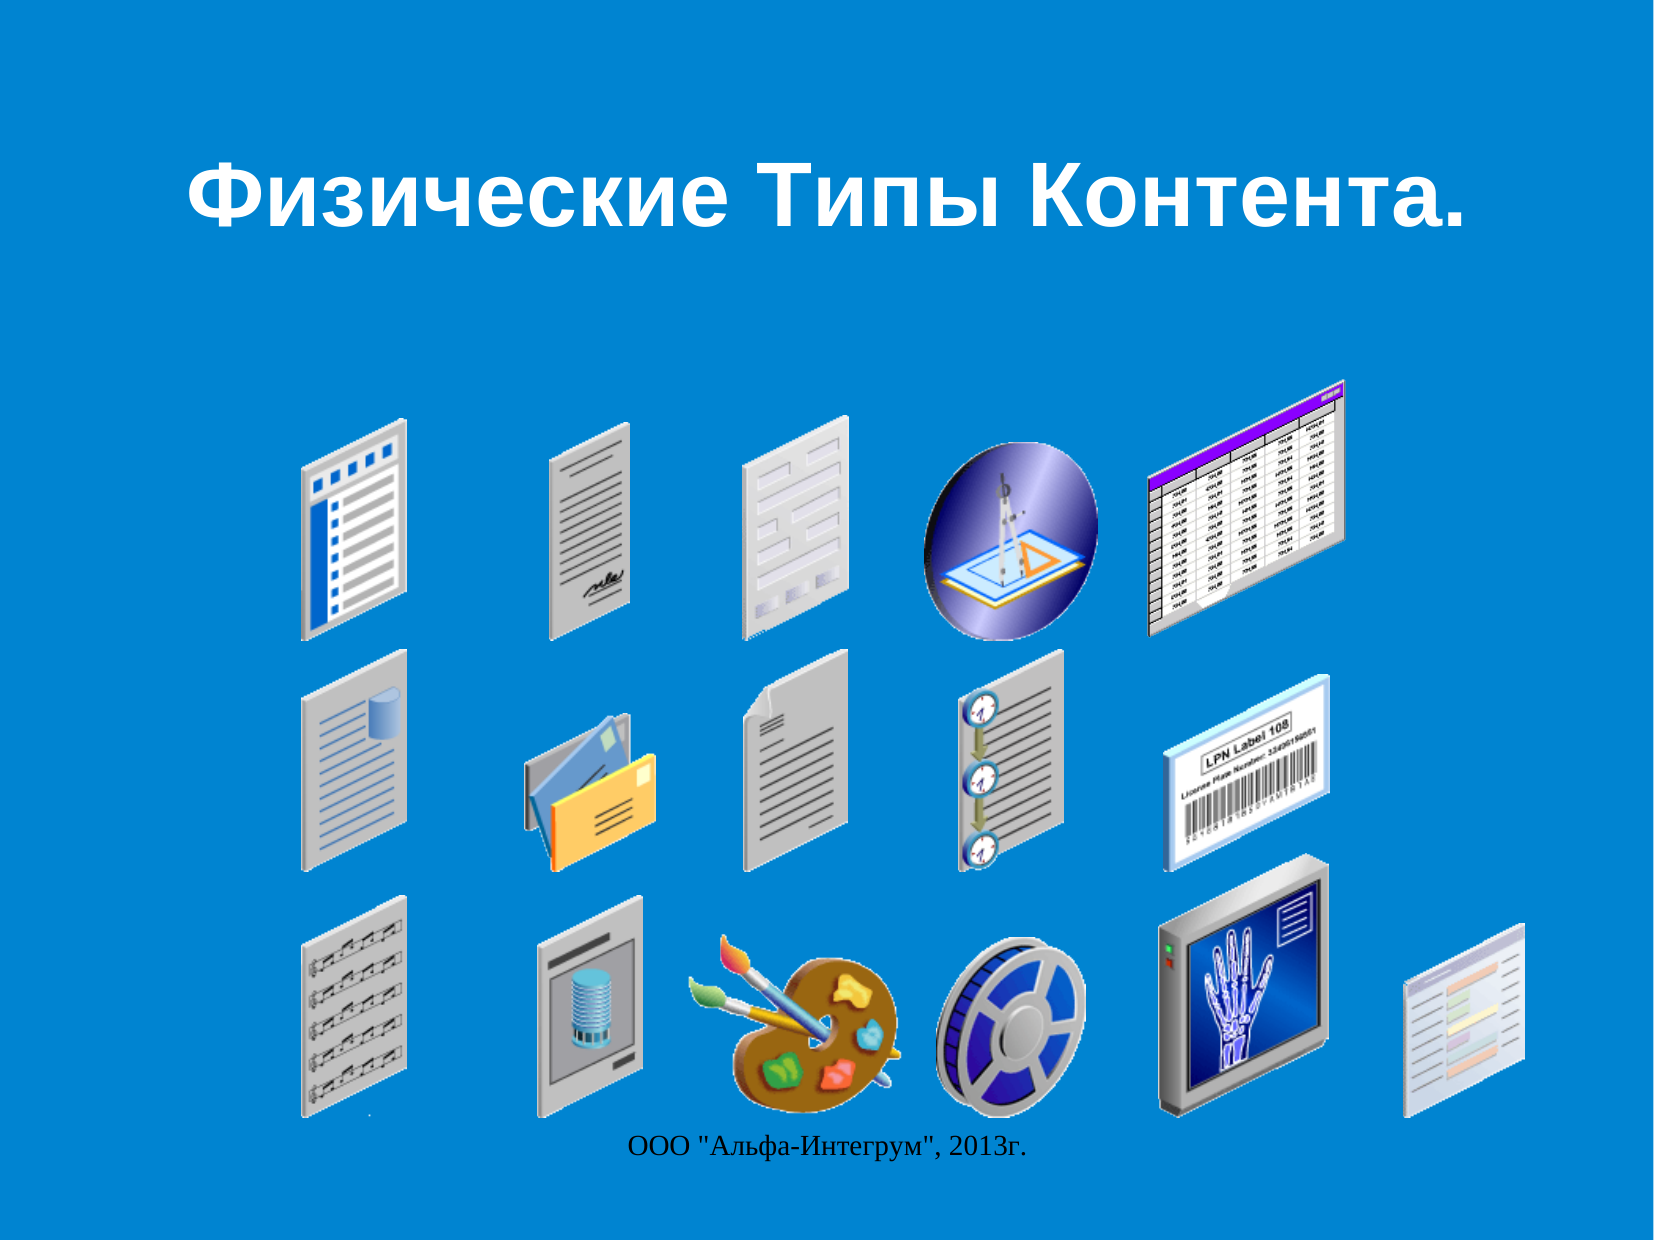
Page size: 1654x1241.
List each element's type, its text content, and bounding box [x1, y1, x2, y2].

picture [686, 933, 906, 1118]
picture [1403, 923, 1525, 1118]
picture [301, 895, 407, 1118]
picture [524, 713, 656, 872]
picture [301, 649, 407, 872]
picture [936, 937, 1086, 1118]
picture [537, 895, 643, 1118]
title Физические Типы Контента. [121, 98, 1534, 291]
picture [958, 649, 1064, 872]
picture [742, 415, 849, 641]
picture [1146, 377, 1347, 641]
picture [743, 649, 848, 872]
picture [549, 422, 630, 641]
picture [924, 442, 1098, 641]
picture [1158, 674, 1330, 1118]
picture [301, 418, 407, 641]
